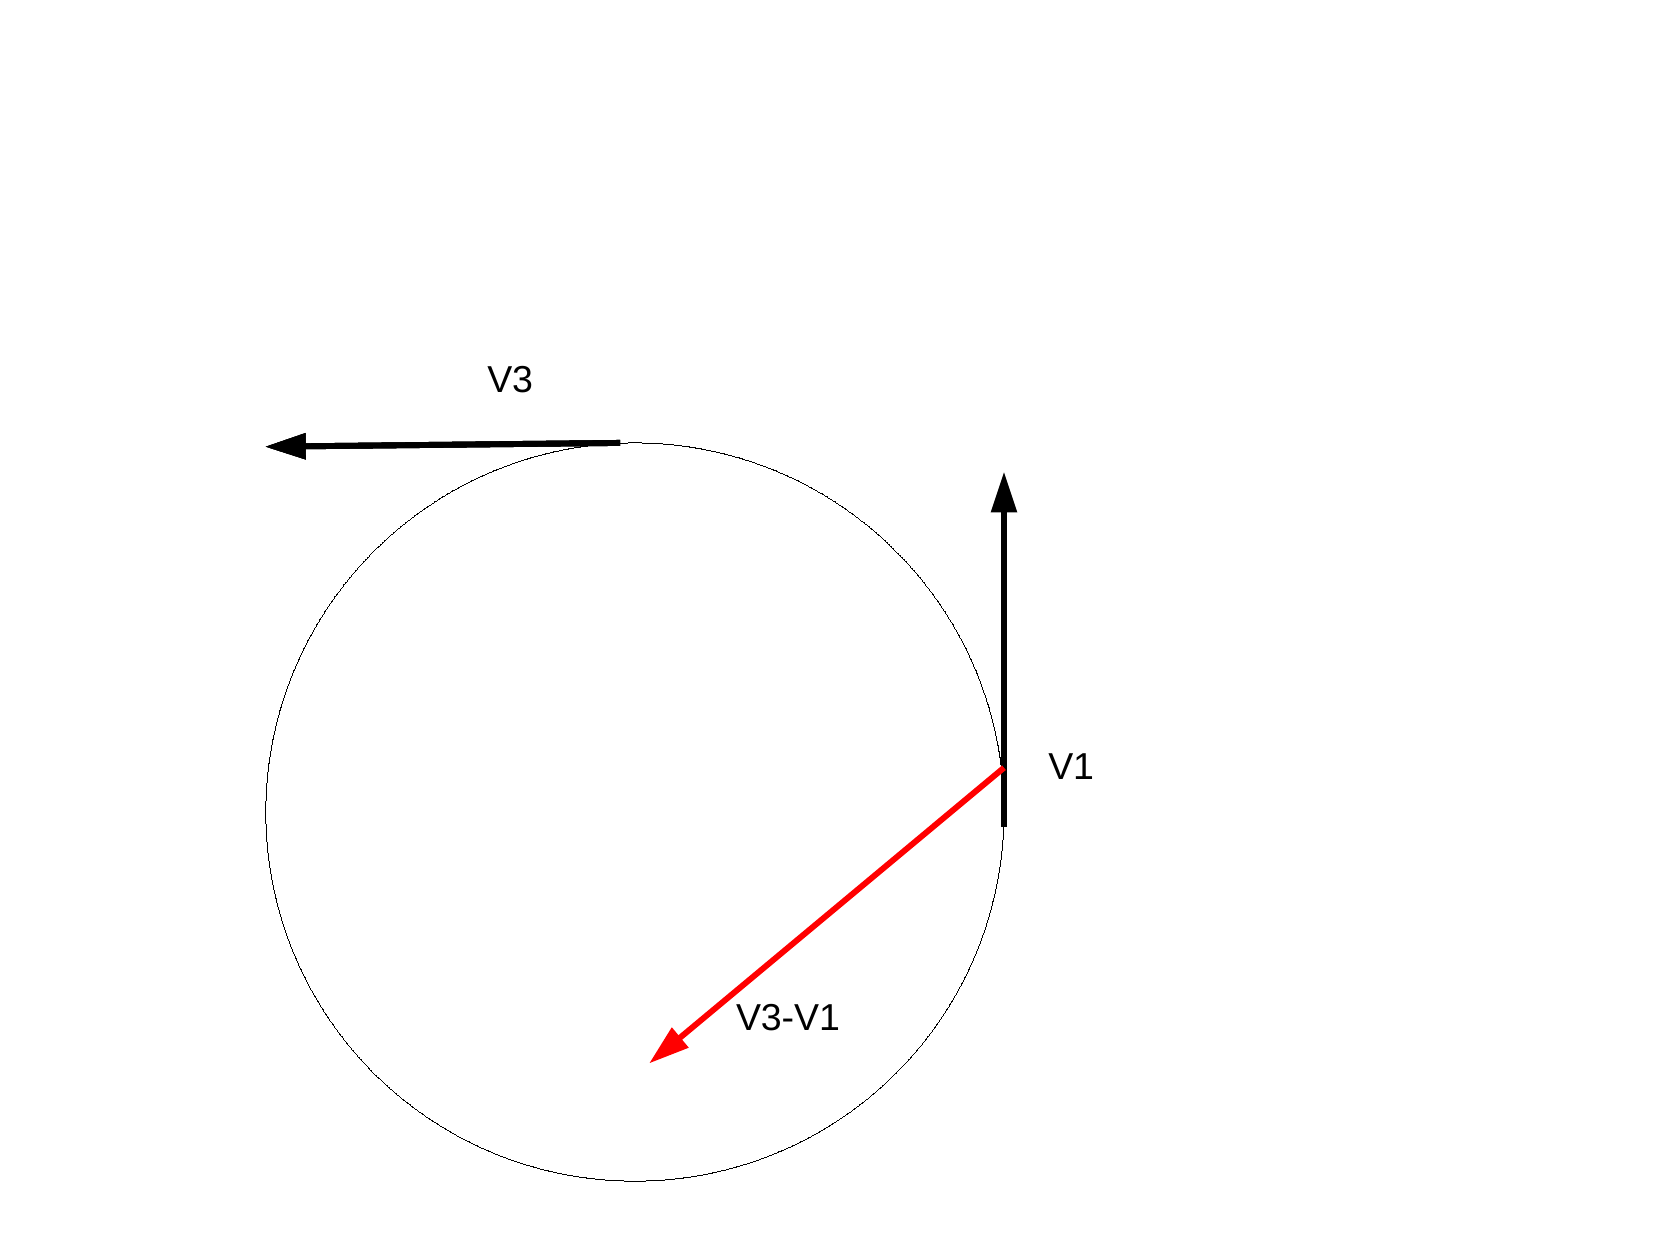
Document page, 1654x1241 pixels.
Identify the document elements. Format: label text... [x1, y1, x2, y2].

text_box [265, 442, 1004, 1182]
text_box V3-V1 [721, 988, 899, 1049]
text_box V3 [472, 351, 548, 409]
text_box V1 [1033, 738, 1109, 796]
